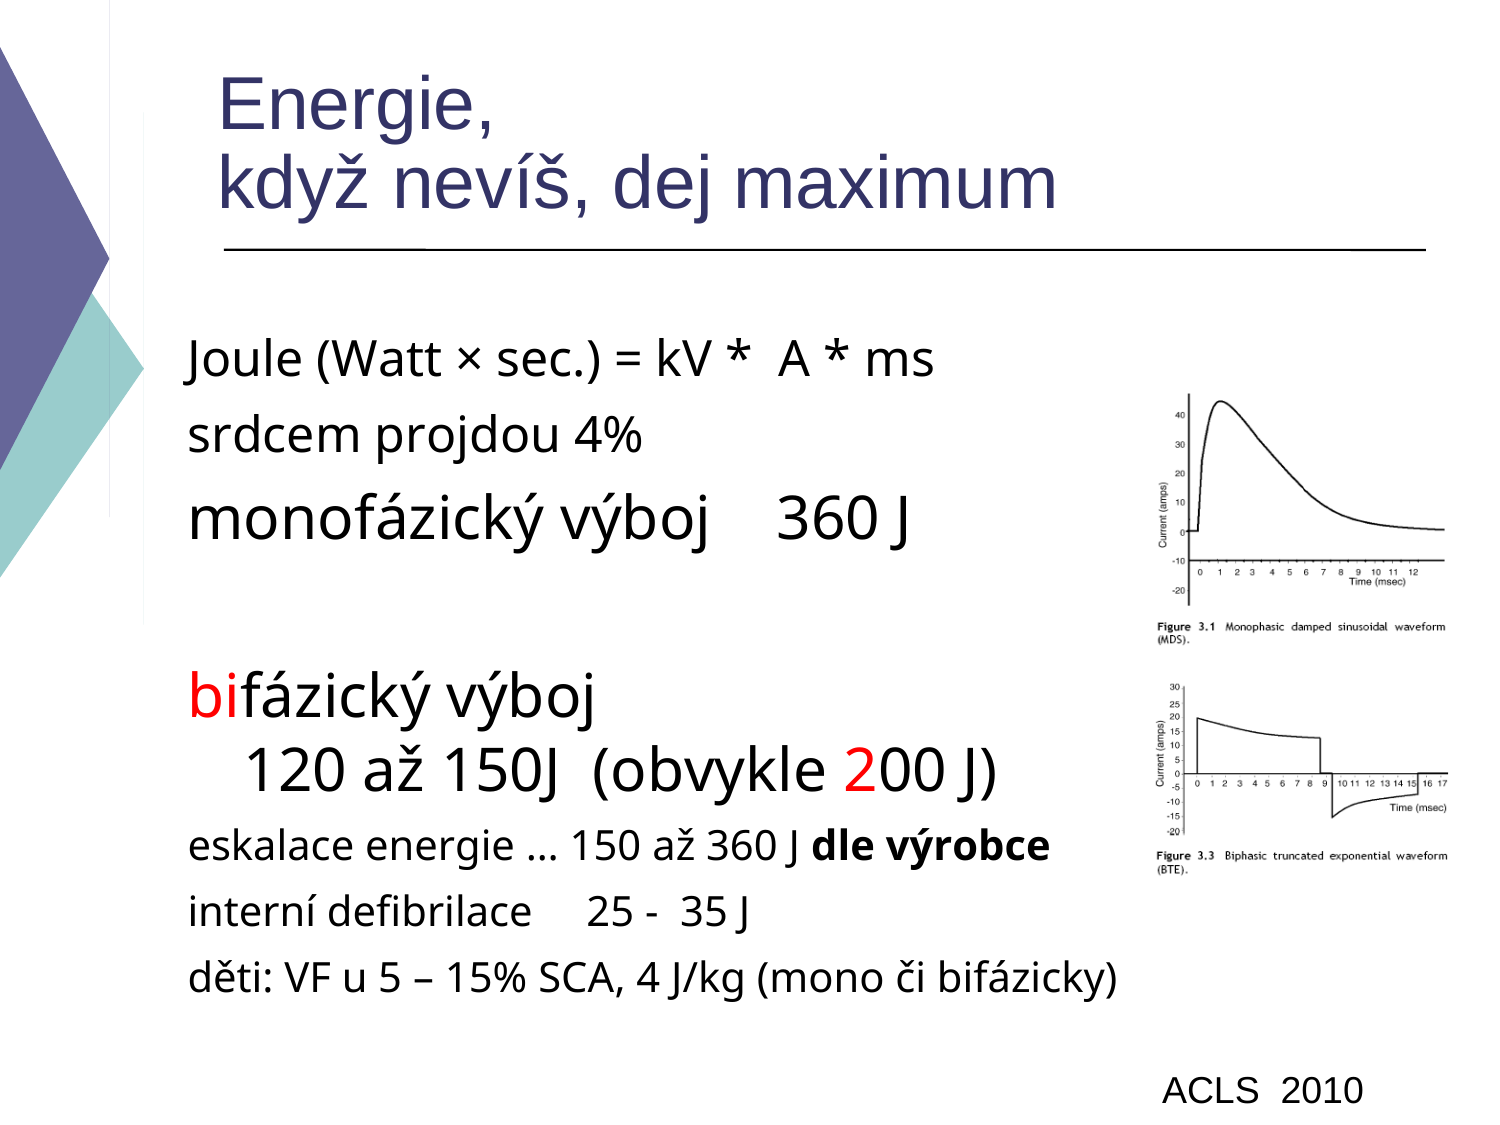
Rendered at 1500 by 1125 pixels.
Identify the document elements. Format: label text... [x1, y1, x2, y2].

picture [1151, 679, 1450, 880]
picture [1151, 388, 1461, 650]
title Energie, když nevíš, dej maximum [217, 25, 1493, 256]
text_box ACLS 2010 [1147, 1064, 1379, 1125]
list Joule (Watt × sec.) = kV * A * ms srdcem projdou 4% monofázický výboj 360 J bifázický výboj 120 až 150J (obvykle 200 J) eskalace energie … 150 až 360 J dle výrobce interní defibrilace 25 - 35 J děti: VF u 5 – 15% SCA, 4 J/kg (mono či bifázicky) [187, 324, 1463, 1115]
